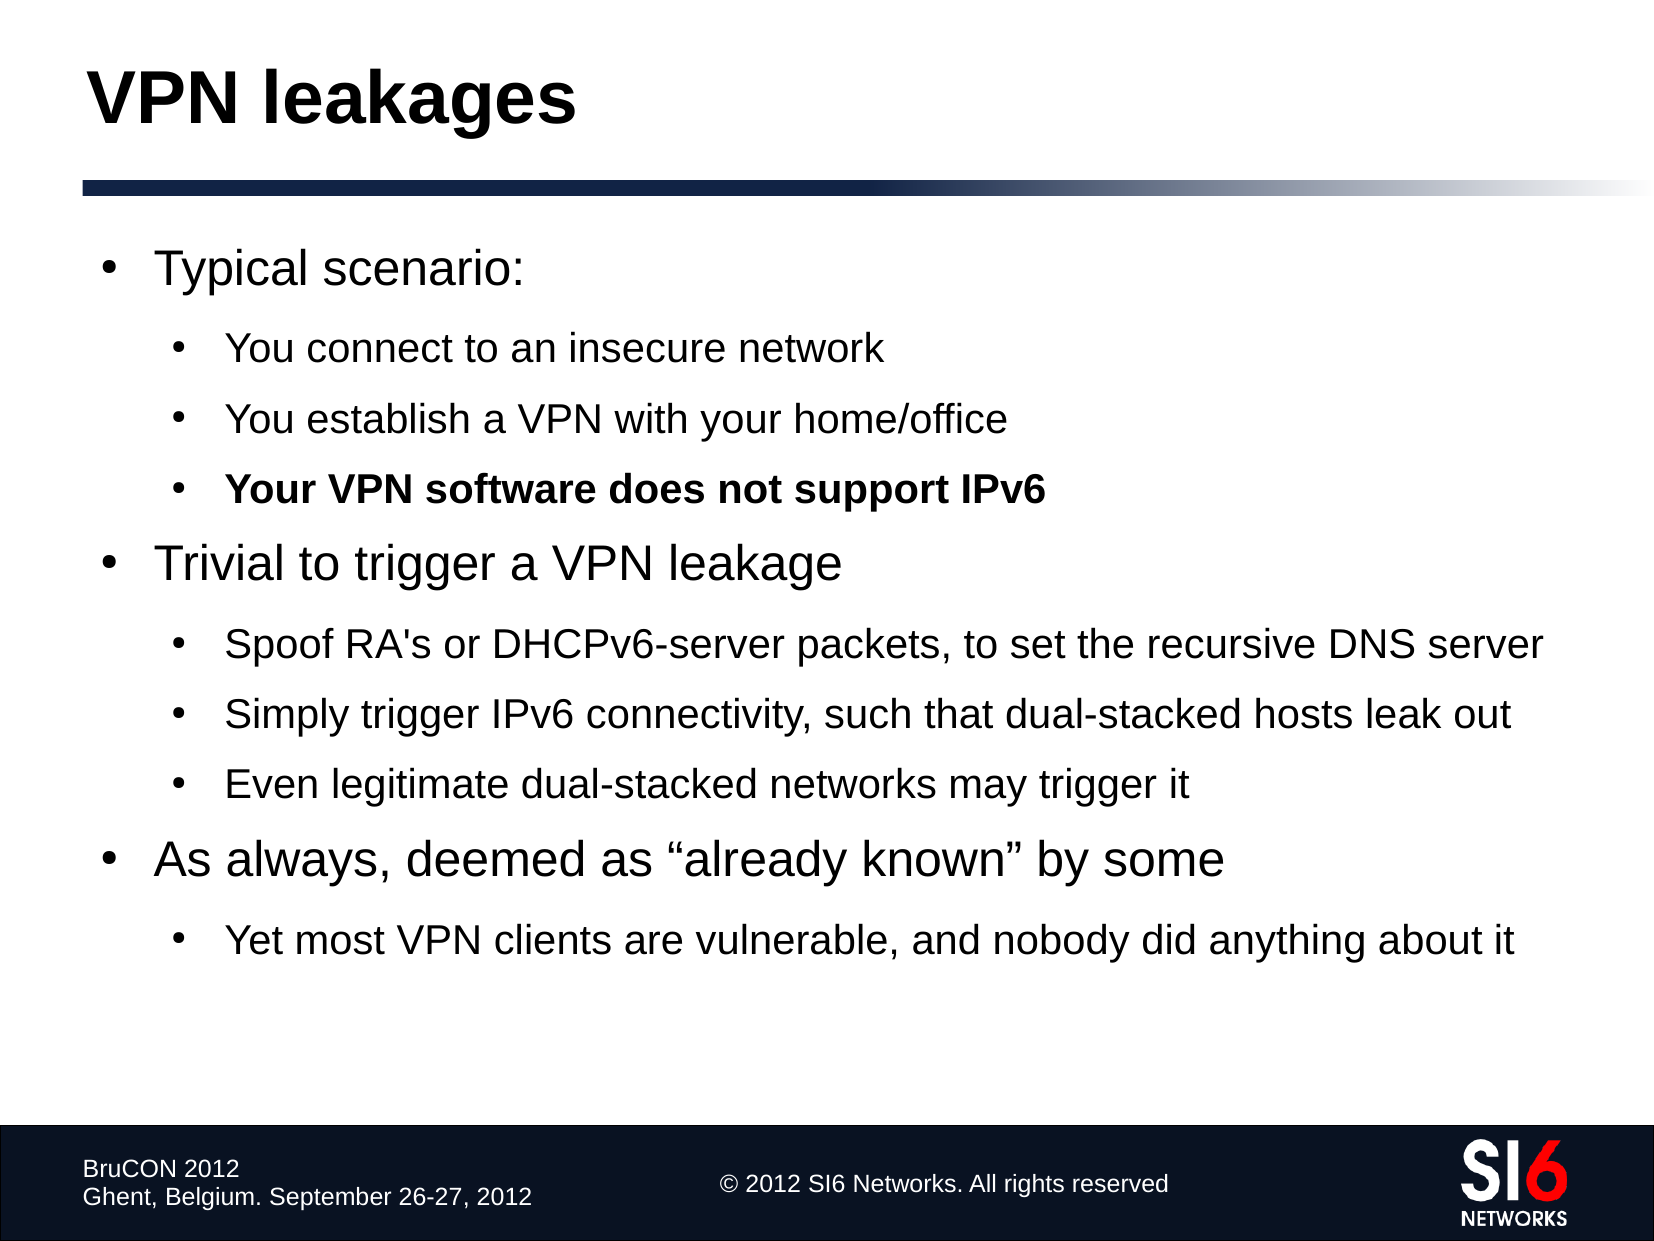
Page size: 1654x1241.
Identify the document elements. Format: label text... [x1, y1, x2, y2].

title VPN leakages [86, 30, 1576, 166]
picture [1461, 1139, 1567, 1226]
list Typical scenario: You connect to an insecure network You establish a VPN with your home/office Your VPN software does not support IPv6 Trivial to trigger a VPN leakage Spoof RA's or DHCPv6-server packets, to set the recursive DNS server Simply trigger IPv6 connectivity, such that dual-stacked hosts leak out Even legitimate dual-stacked networks may trigger it As always, deemed as “already known” by some Yet most VPN clients are vulnerable, and nobody did anything about it [82, 240, 1571, 1059]
